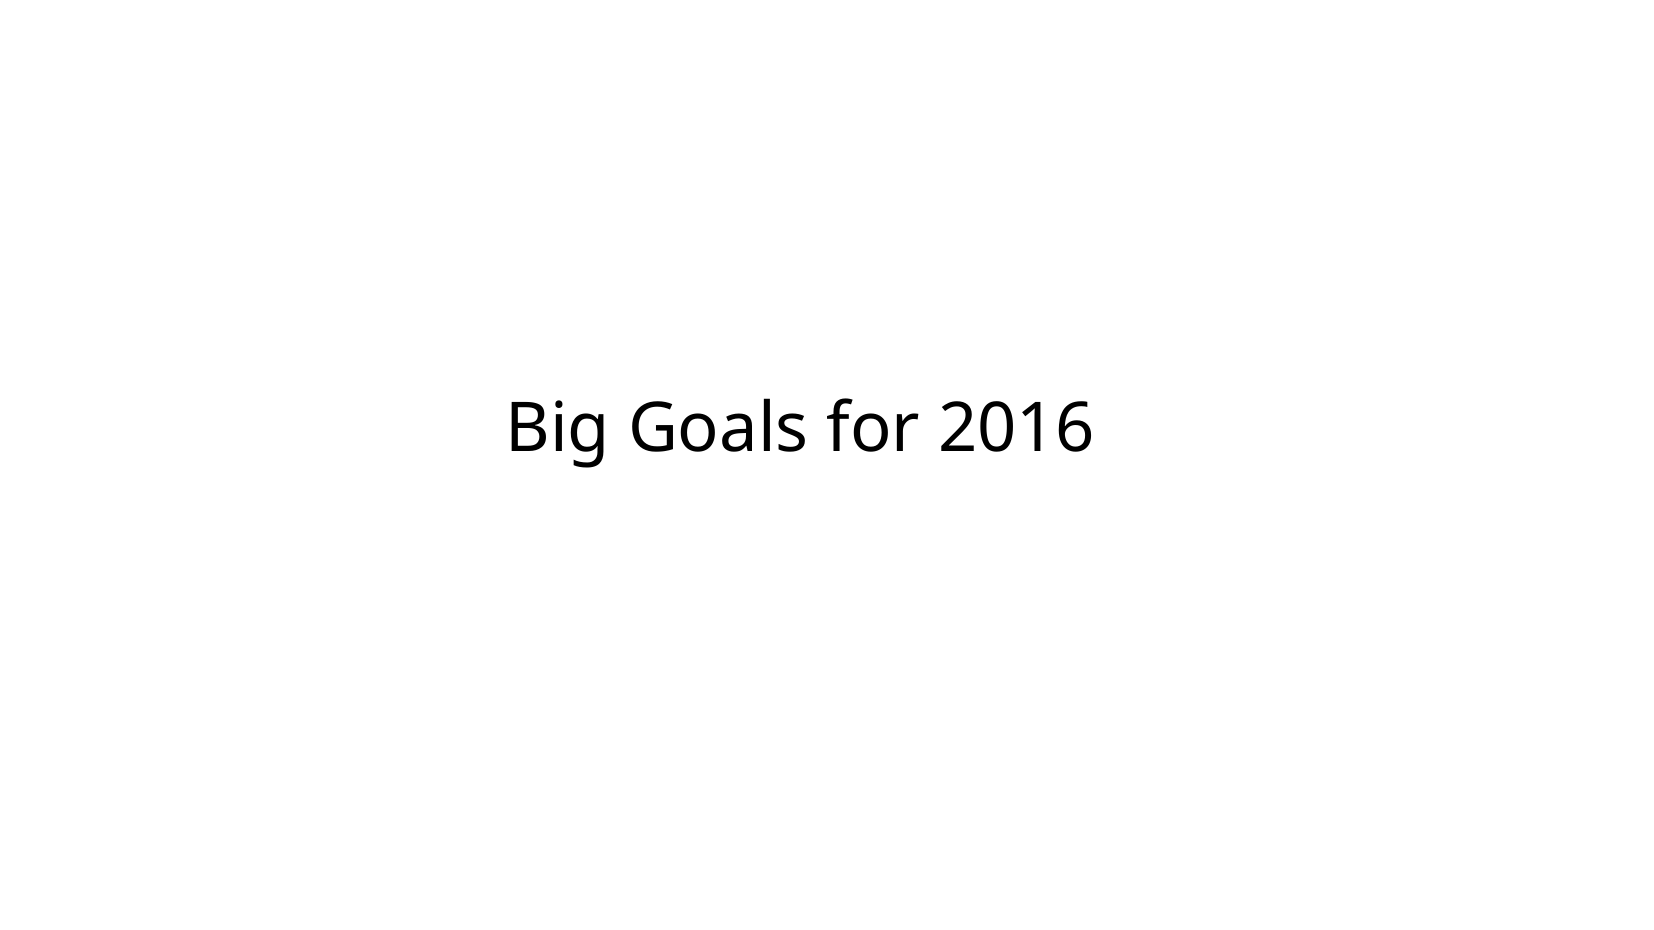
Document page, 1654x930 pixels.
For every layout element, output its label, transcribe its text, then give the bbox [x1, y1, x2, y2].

title Big Goals for 2016 [56, 346, 1545, 503]
